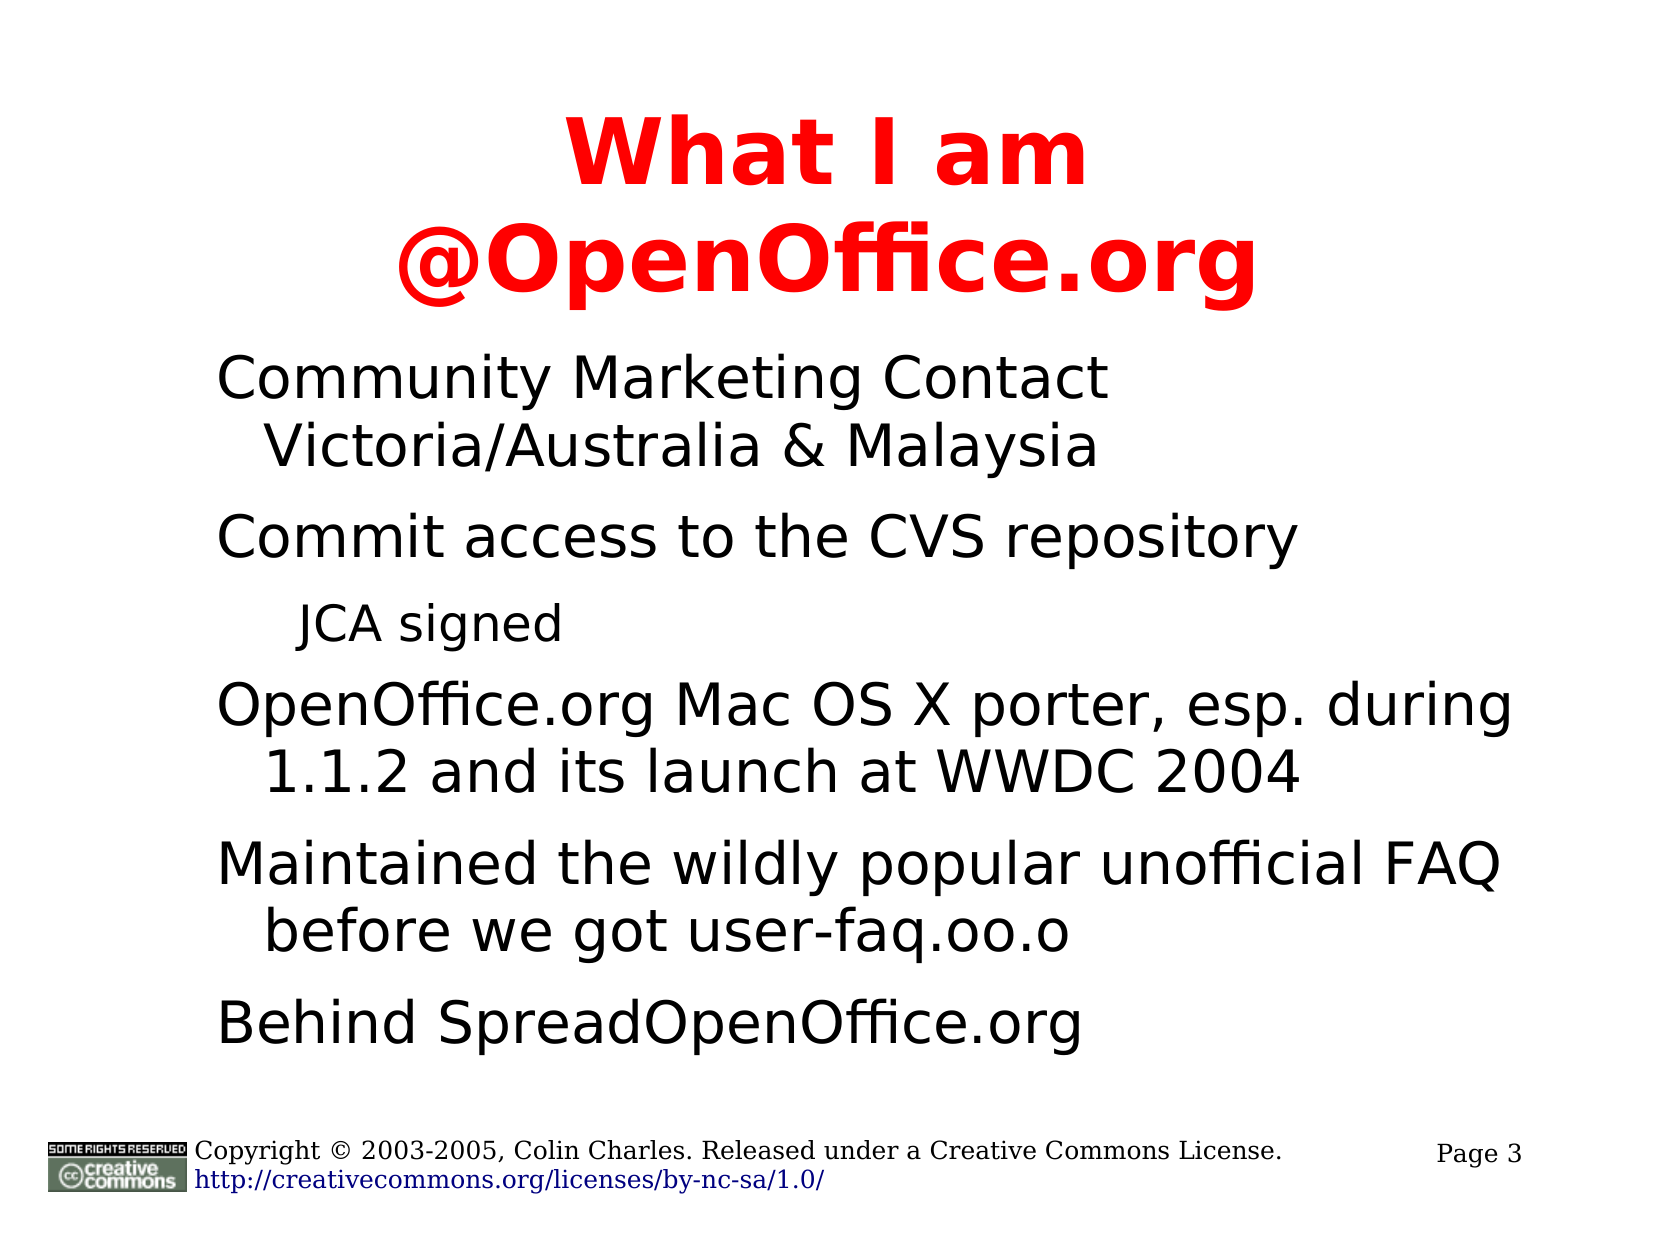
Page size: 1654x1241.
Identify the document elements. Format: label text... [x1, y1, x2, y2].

picture [48, 1142, 187, 1192]
list Community Marketing Contact Victoria/Australia & Malaysia Commit access to the CVS repository JCA signed OpenOffice.org Mac OS X porter, esp. during 1.1.2 and its launch at WWDC 2004 Maintained the wildly popular unofficial FAQ before we got user-faq.oo.o Behind SpreadOpenOffice.org [121, 344, 1534, 1127]
title What I am @OpenOffice.org [121, 99, 1534, 314]
